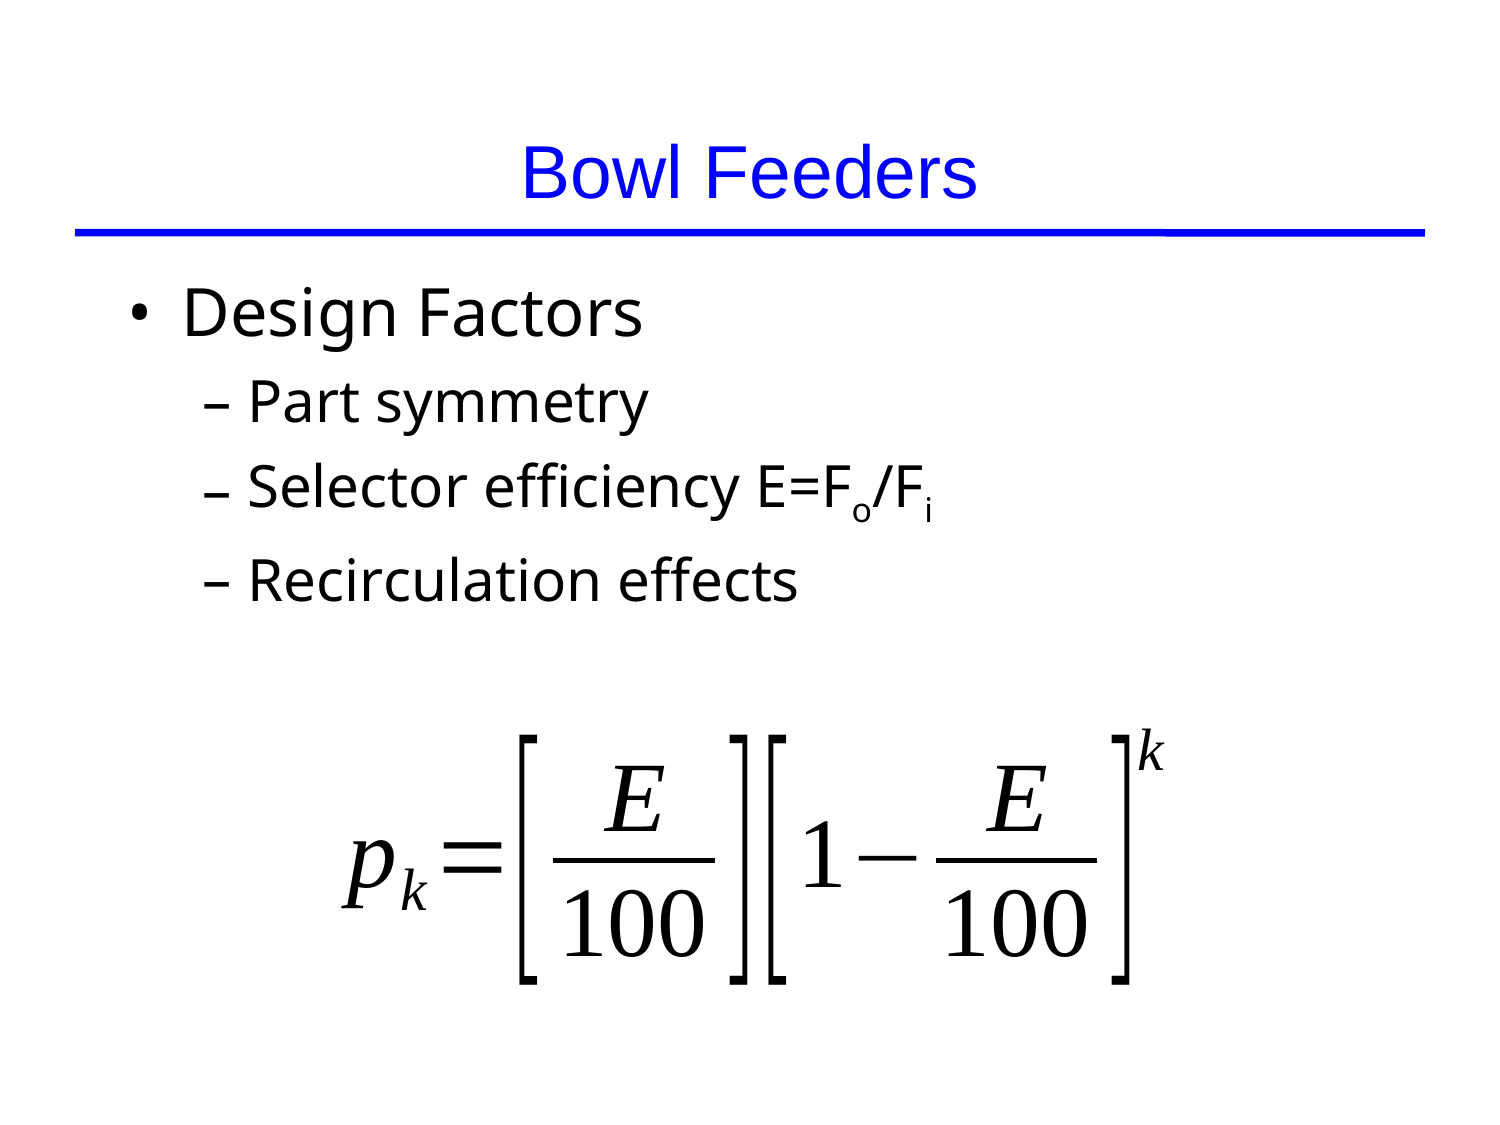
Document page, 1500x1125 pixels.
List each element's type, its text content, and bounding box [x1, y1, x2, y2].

text_box Design Factors Part symmetry Selector efficiency E=Fo/Fi Recirculation effects [112, 262, 1388, 638]
chart [330, 716, 1174, 991]
title Bowl Feeders [112, 99, 1388, 238]
